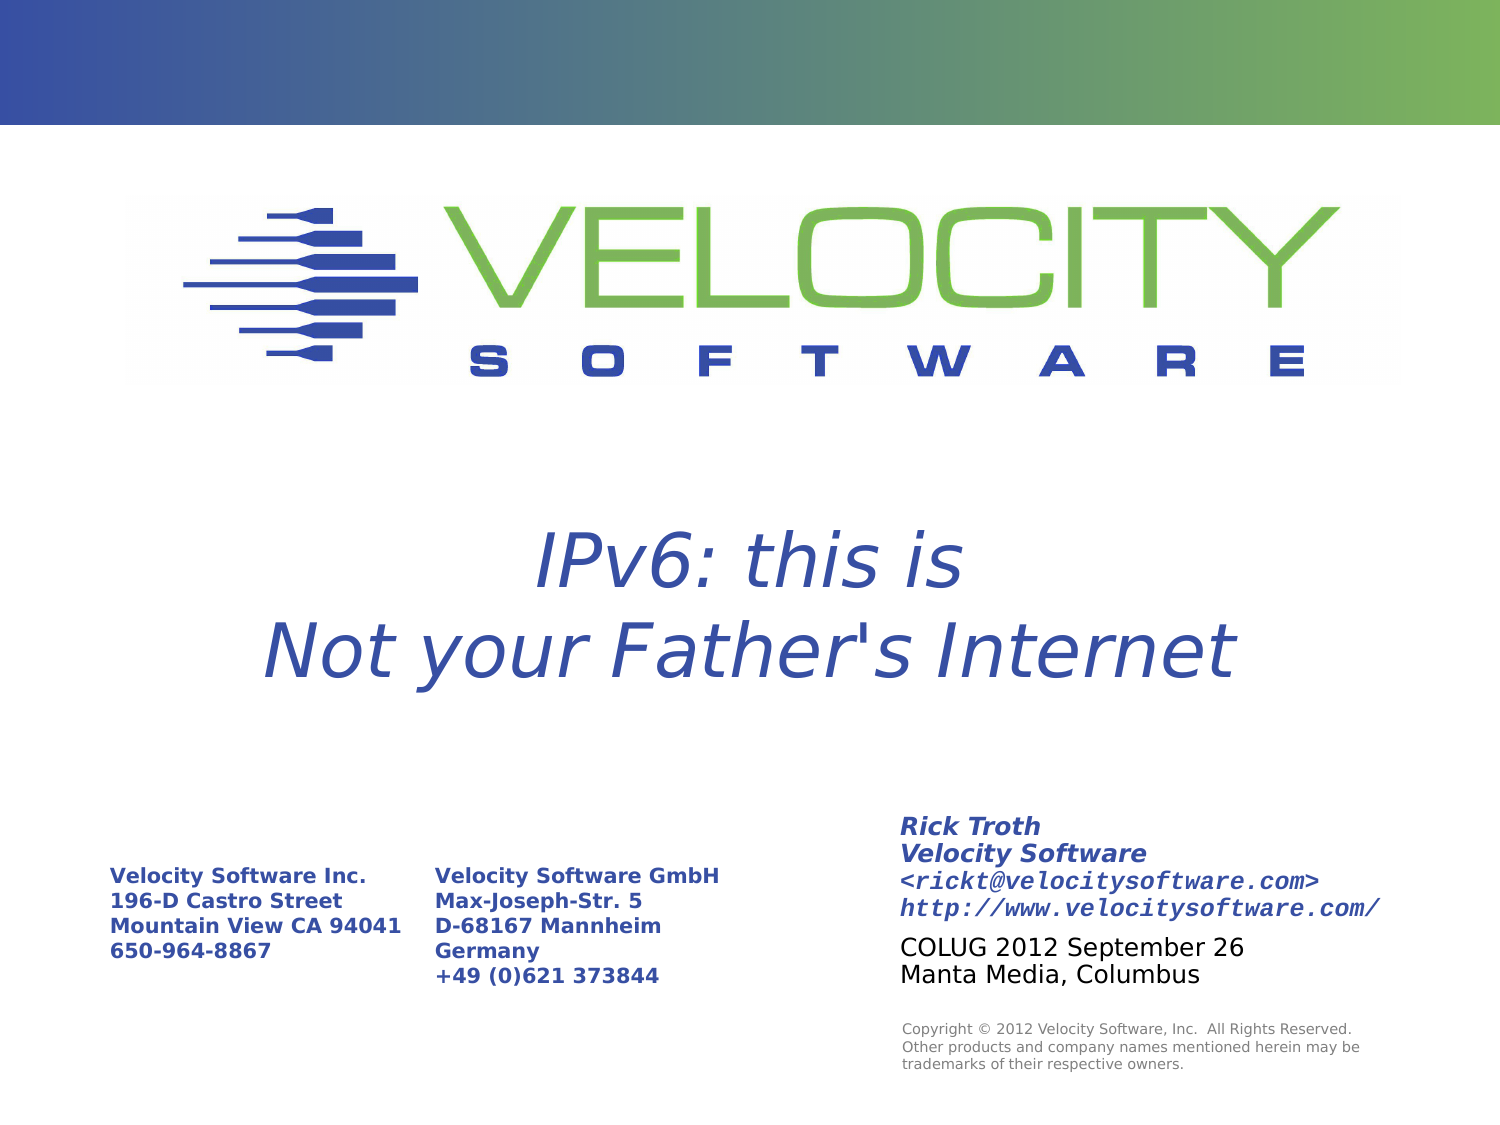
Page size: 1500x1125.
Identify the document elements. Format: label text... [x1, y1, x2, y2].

picture [125, 195, 1401, 385]
title IPv6: this is Not your Father's Internet [50, 487, 1450, 719]
text_box Rick Troth Velocity Software <rickt@velocitysoftware.com> http://www.velocitysoftware.com/ [900, 794, 1451, 934]
text_box COLUG 2012 September 26 Manta Media, Columbus [900, 934, 1451, 1016]
